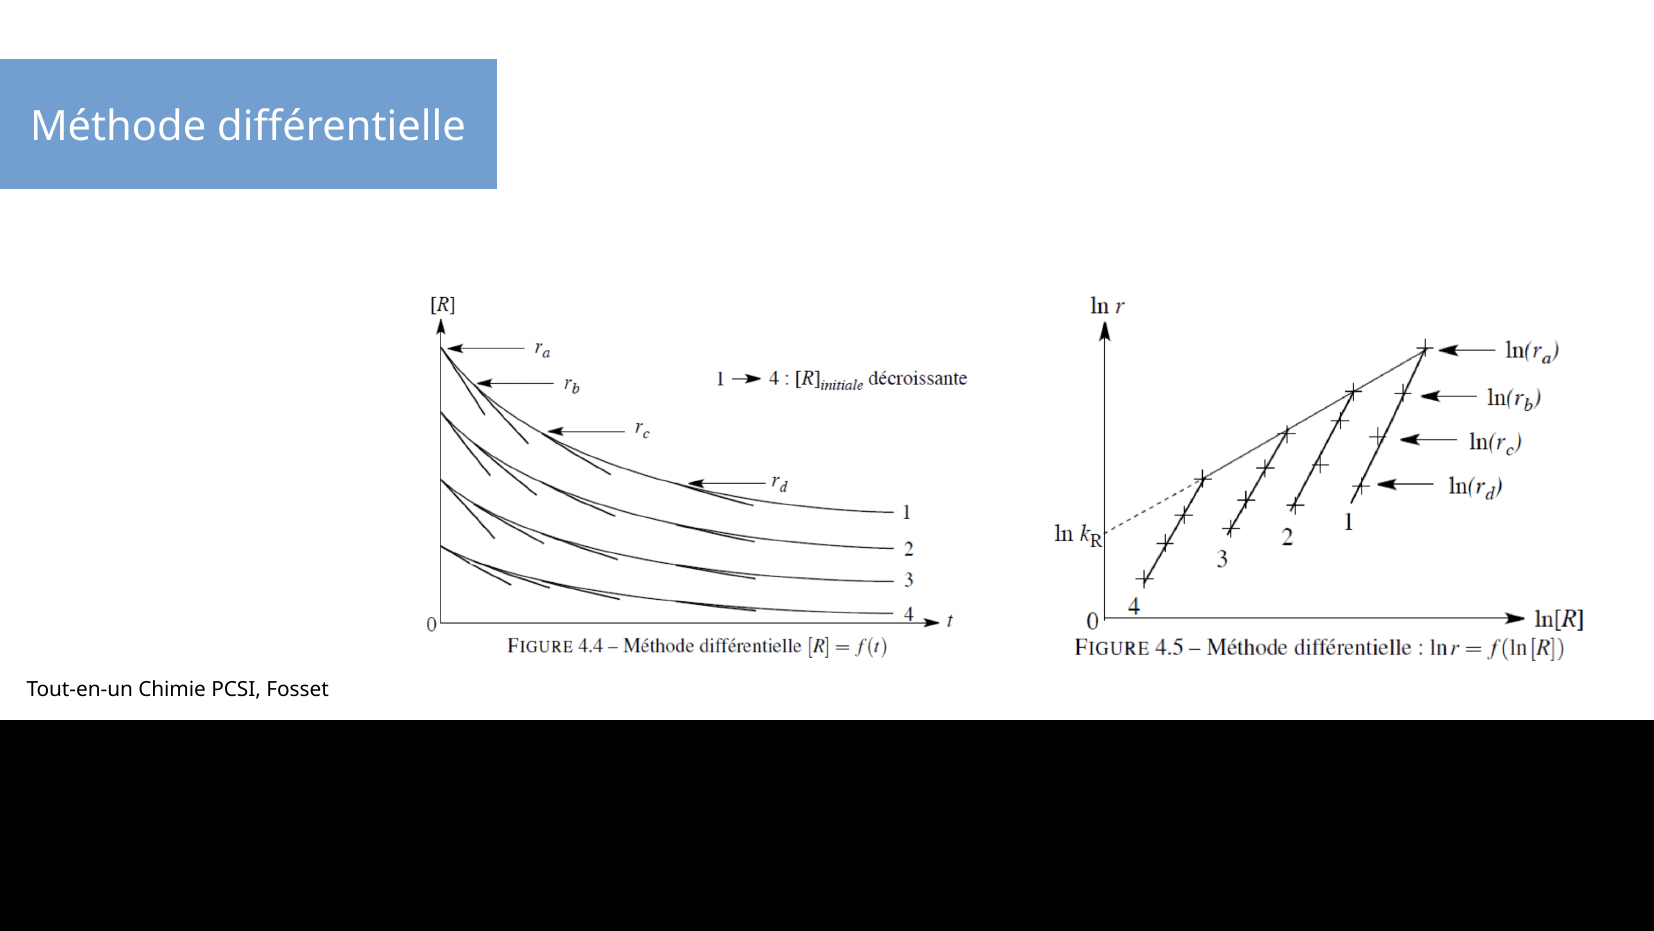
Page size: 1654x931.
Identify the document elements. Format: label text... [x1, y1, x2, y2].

text_box Méthode différentielle [0, 59, 497, 189]
text_box Tout-en-un Chimie PCSI, Fosset [11, 667, 323, 709]
text_box [0, 720, 1654, 931]
picture [377, 253, 1010, 686]
picture [1035, 283, 1619, 686]
